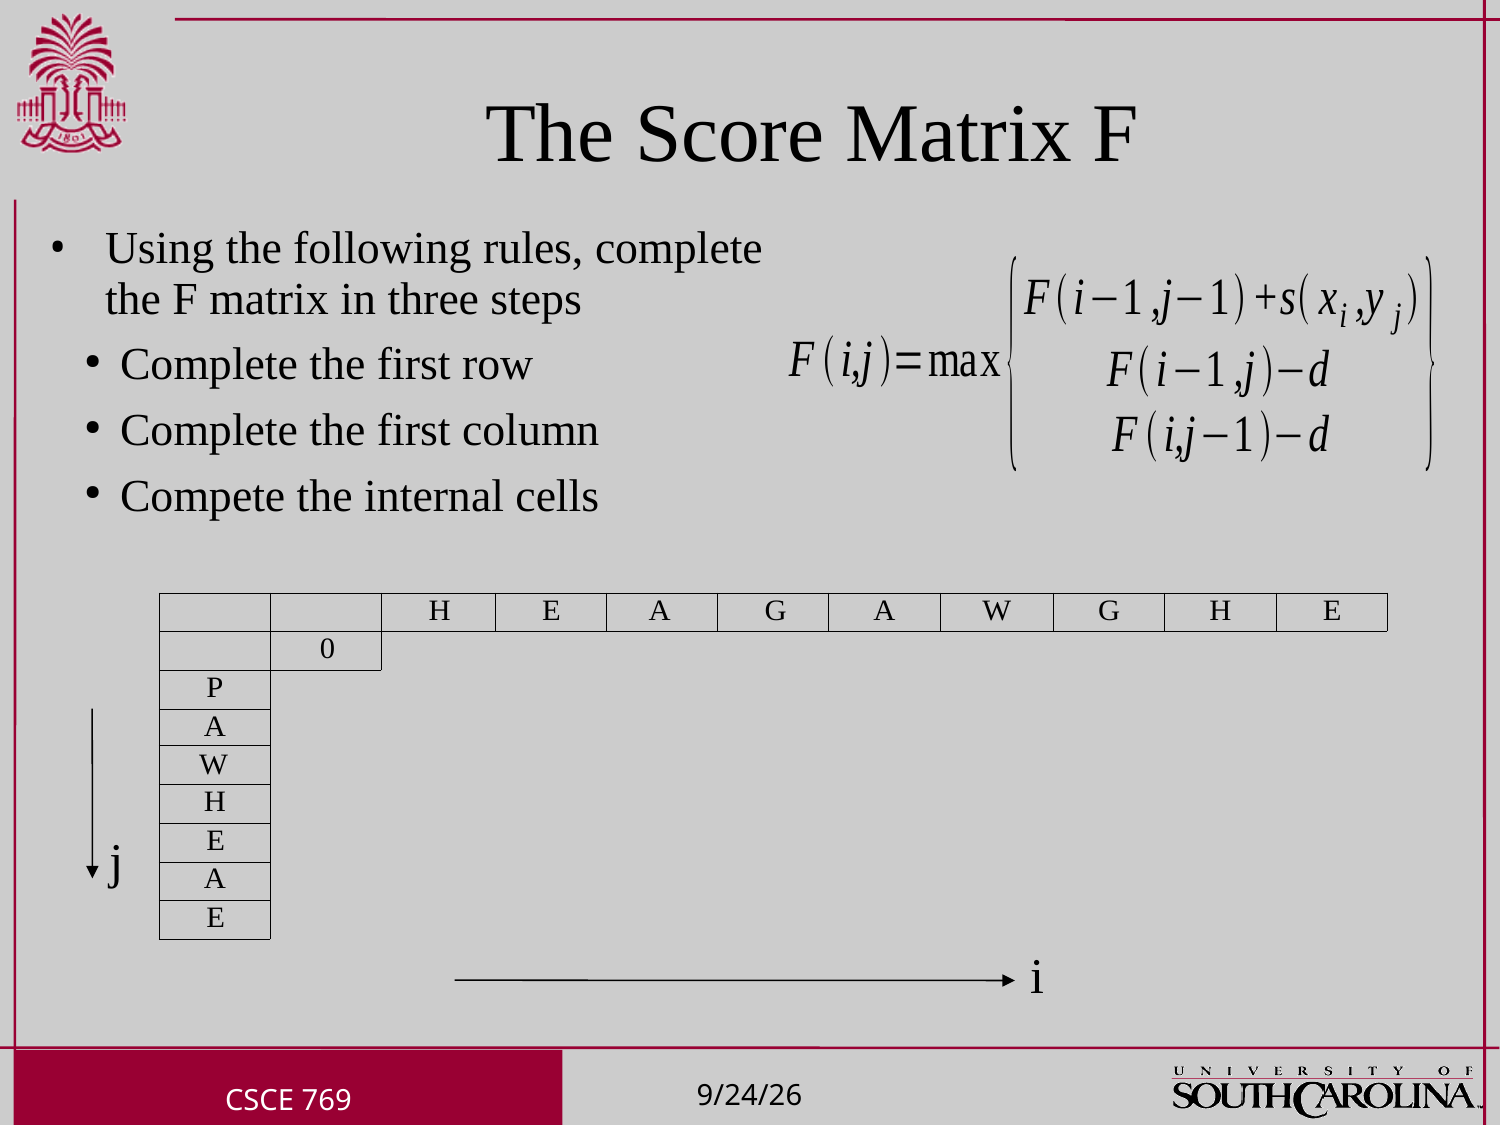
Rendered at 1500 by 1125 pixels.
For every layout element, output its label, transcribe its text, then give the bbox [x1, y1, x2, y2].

chart [776, 252, 1452, 475]
picture [1162, 1050, 1483, 1125]
chart [158, 592, 1399, 946]
text_box j [94, 820, 139, 897]
text_box Using the following rules, complete the F matrix in three steps Complete the first row Complete the first column Compete the internal cells [34, 211, 837, 551]
title The Score Matrix F [174, 9, 1450, 188]
picture [12, 12, 131, 155]
text_box i [1015, 935, 1060, 1012]
